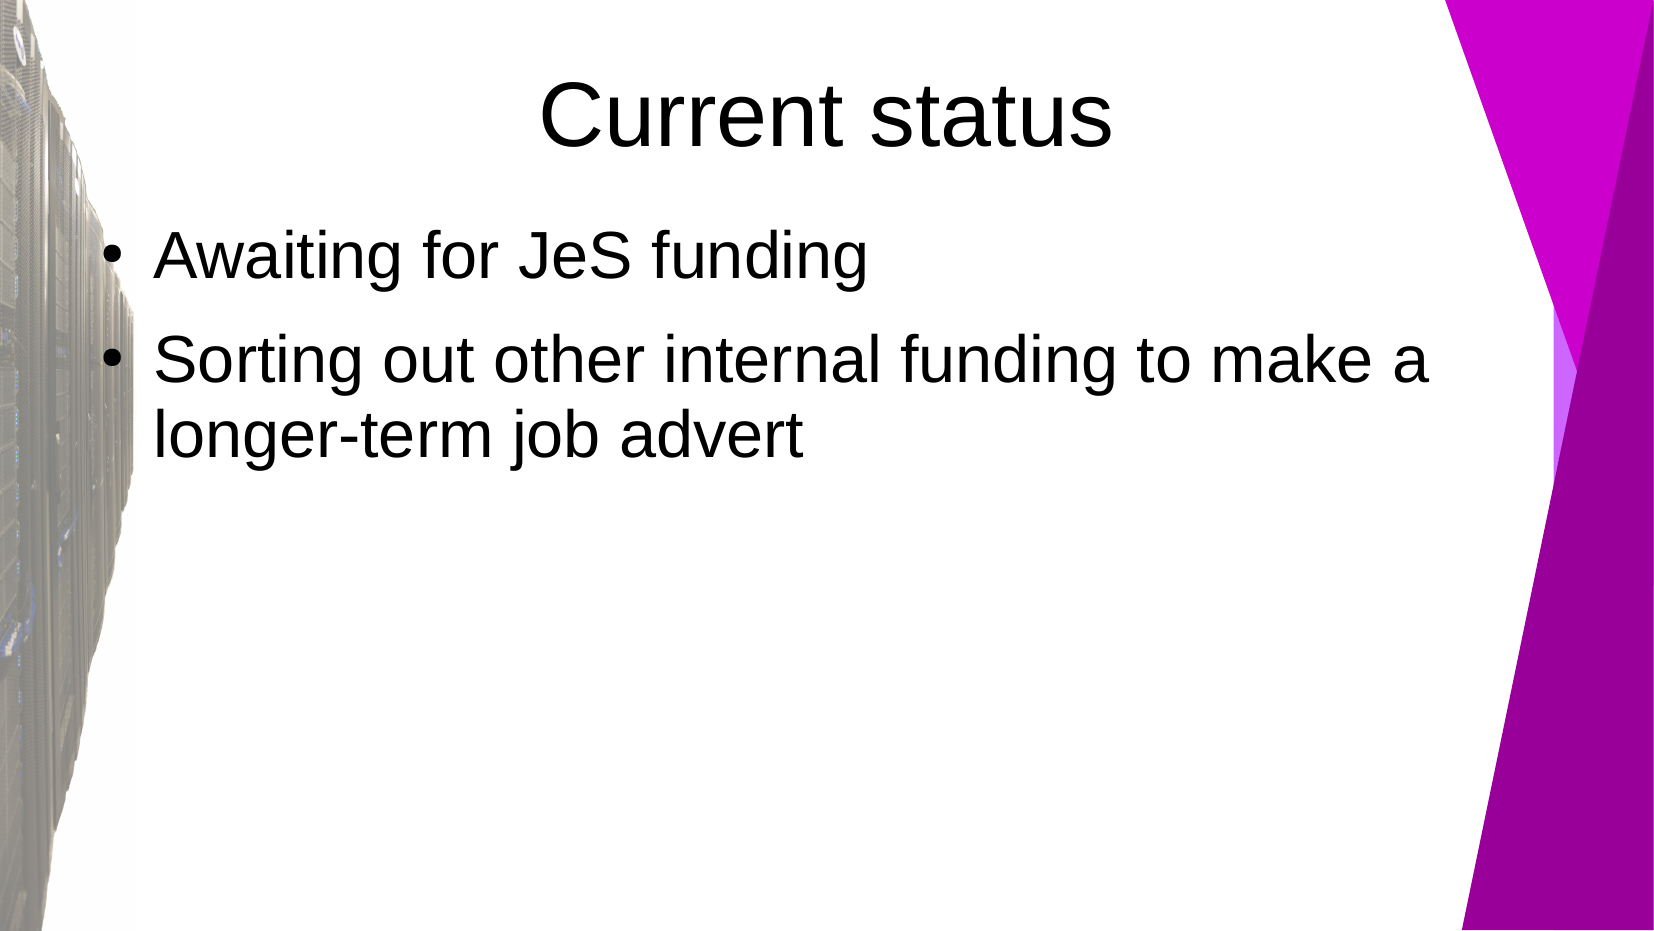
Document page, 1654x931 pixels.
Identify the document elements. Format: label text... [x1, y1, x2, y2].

list Awaiting for JeS funding Sorting out other internal funding to make a longer-term job advert [82, 217, 1571, 758]
picture [0, 0, 137, 931]
title Current status [82, 37, 1571, 193]
